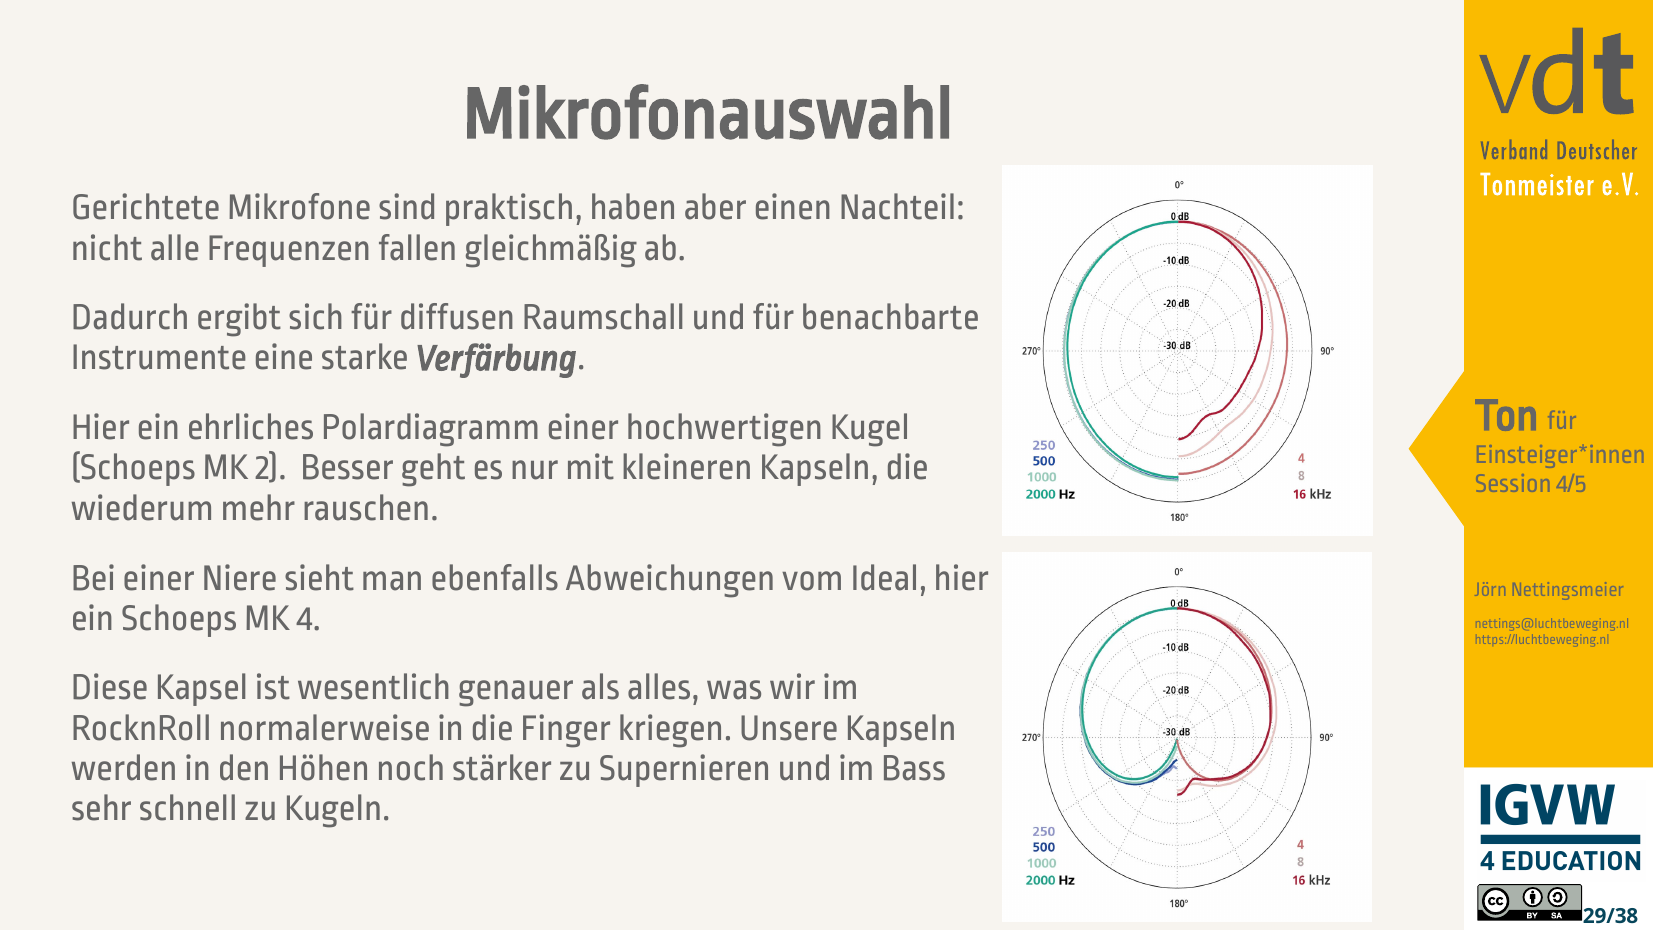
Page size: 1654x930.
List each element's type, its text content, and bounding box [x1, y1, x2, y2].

title Mikrofonauswahl [82, 37, 1335, 193]
picture [1002, 552, 1372, 922]
picture [1002, 165, 1373, 536]
picture [1477, 780, 1646, 882]
list Gerichtete Mikrofone sind praktisch, haben aber einen Nachteil: nicht alle Frequenzen fallen gleichmäßig ab. Dadurch ergibt sich für diffusen Raumschall und für benachbarte Instrumente eine starke Verfärbung. Hier ein ehrliches Polardiagramm einer hochwertigen Kugel (Schoeps MK 2). Besser geht es nur mit kleineren Kapseln, die wiederum mehr rauschen. Bei einer Niere sieht man ebenfalls Abweichungen vom Ideal, hier ein Schoeps MK 4. Diese Kapsel ist wesentlich genauer als alles, was wir im RocknRoll normalerweise in die Finger kriegen. Unsere Kapseln werden in den Höhen noch stärker zu Supernieren und im Bass sehr schnell zu Kugeln. [70, 188, 993, 930]
